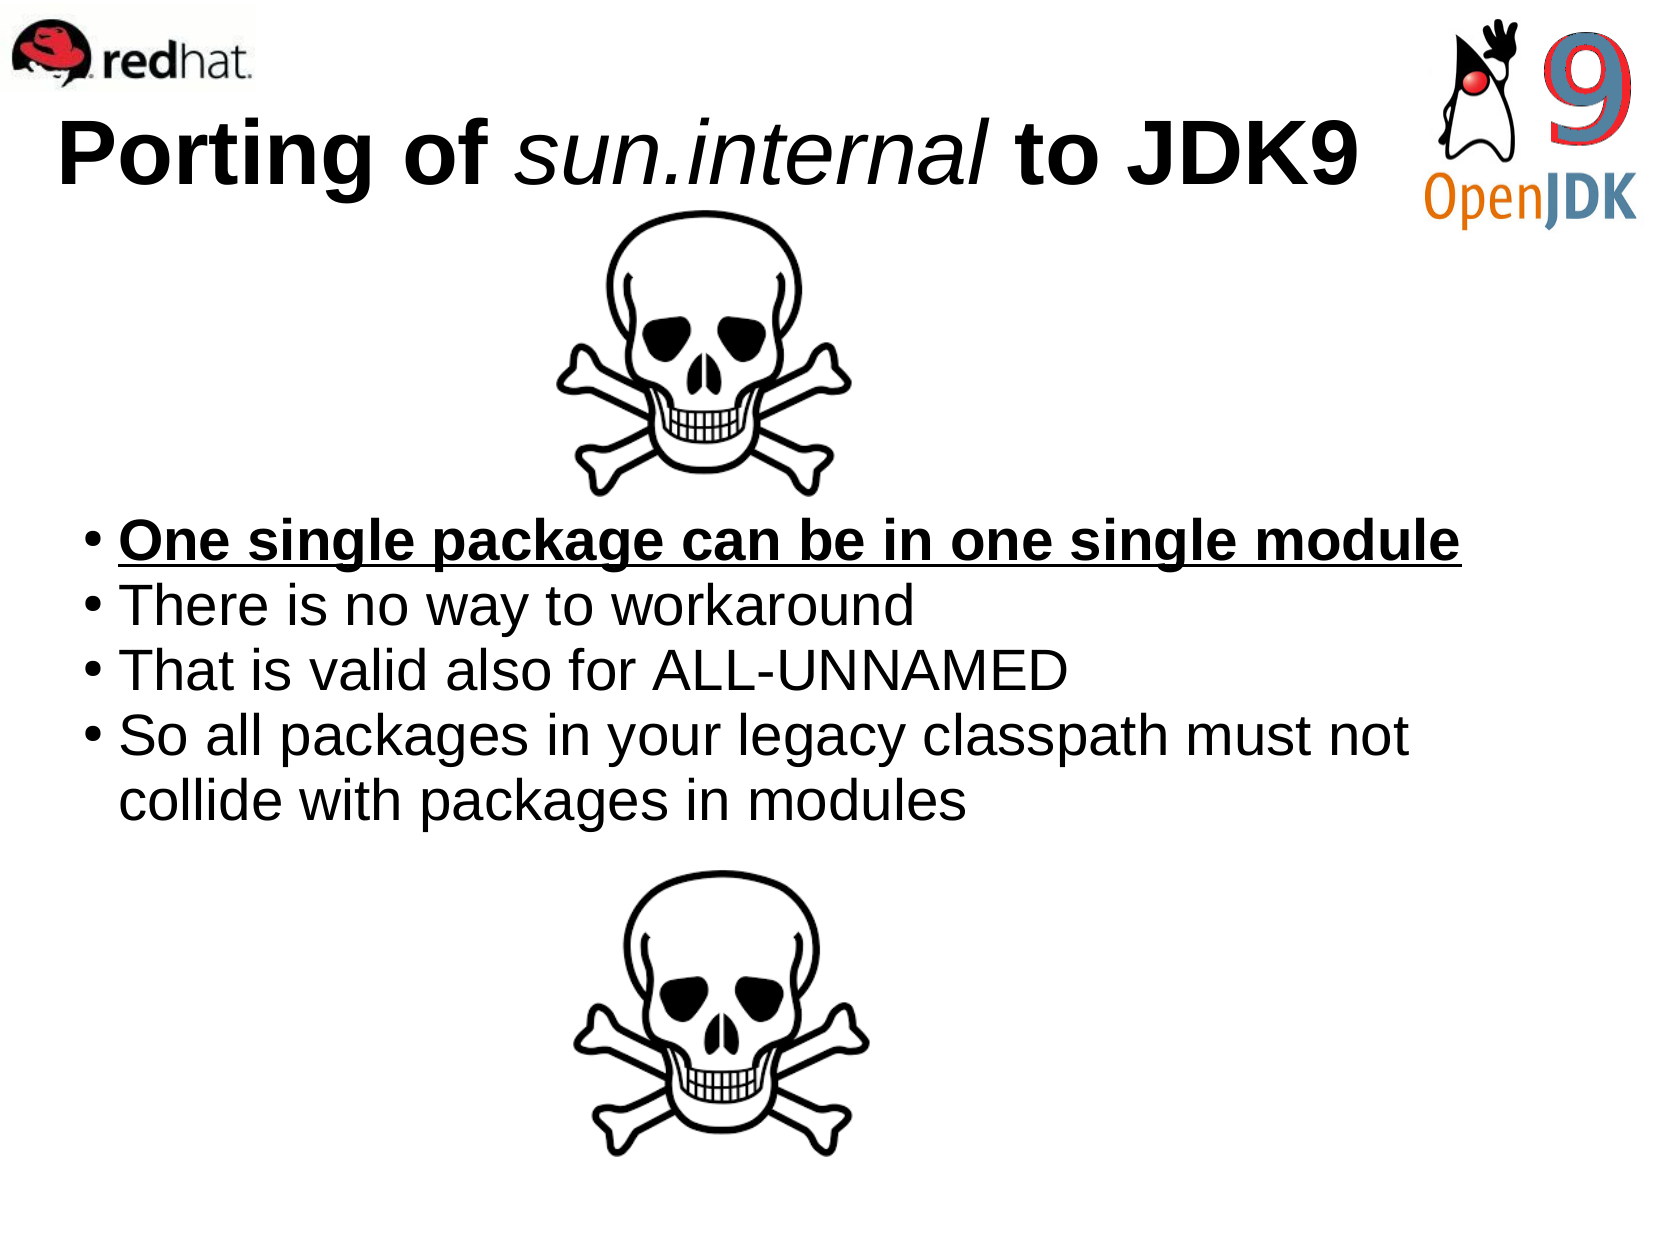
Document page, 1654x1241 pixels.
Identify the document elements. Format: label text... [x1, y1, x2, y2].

subtitle One single package can be in one single module There is no way to workaround That is valid also for ALL-UNNAMED So all packages in your legacy classpath must not collide with packages in modules [82, 189, 1571, 1087]
picture [1410, 4, 1651, 245]
picture [555, 209, 853, 497]
title Porting of sun.internal to JDK9 [0, 49, 1410, 257]
picture [572, 869, 871, 1157]
picture [0, 3, 256, 92]
